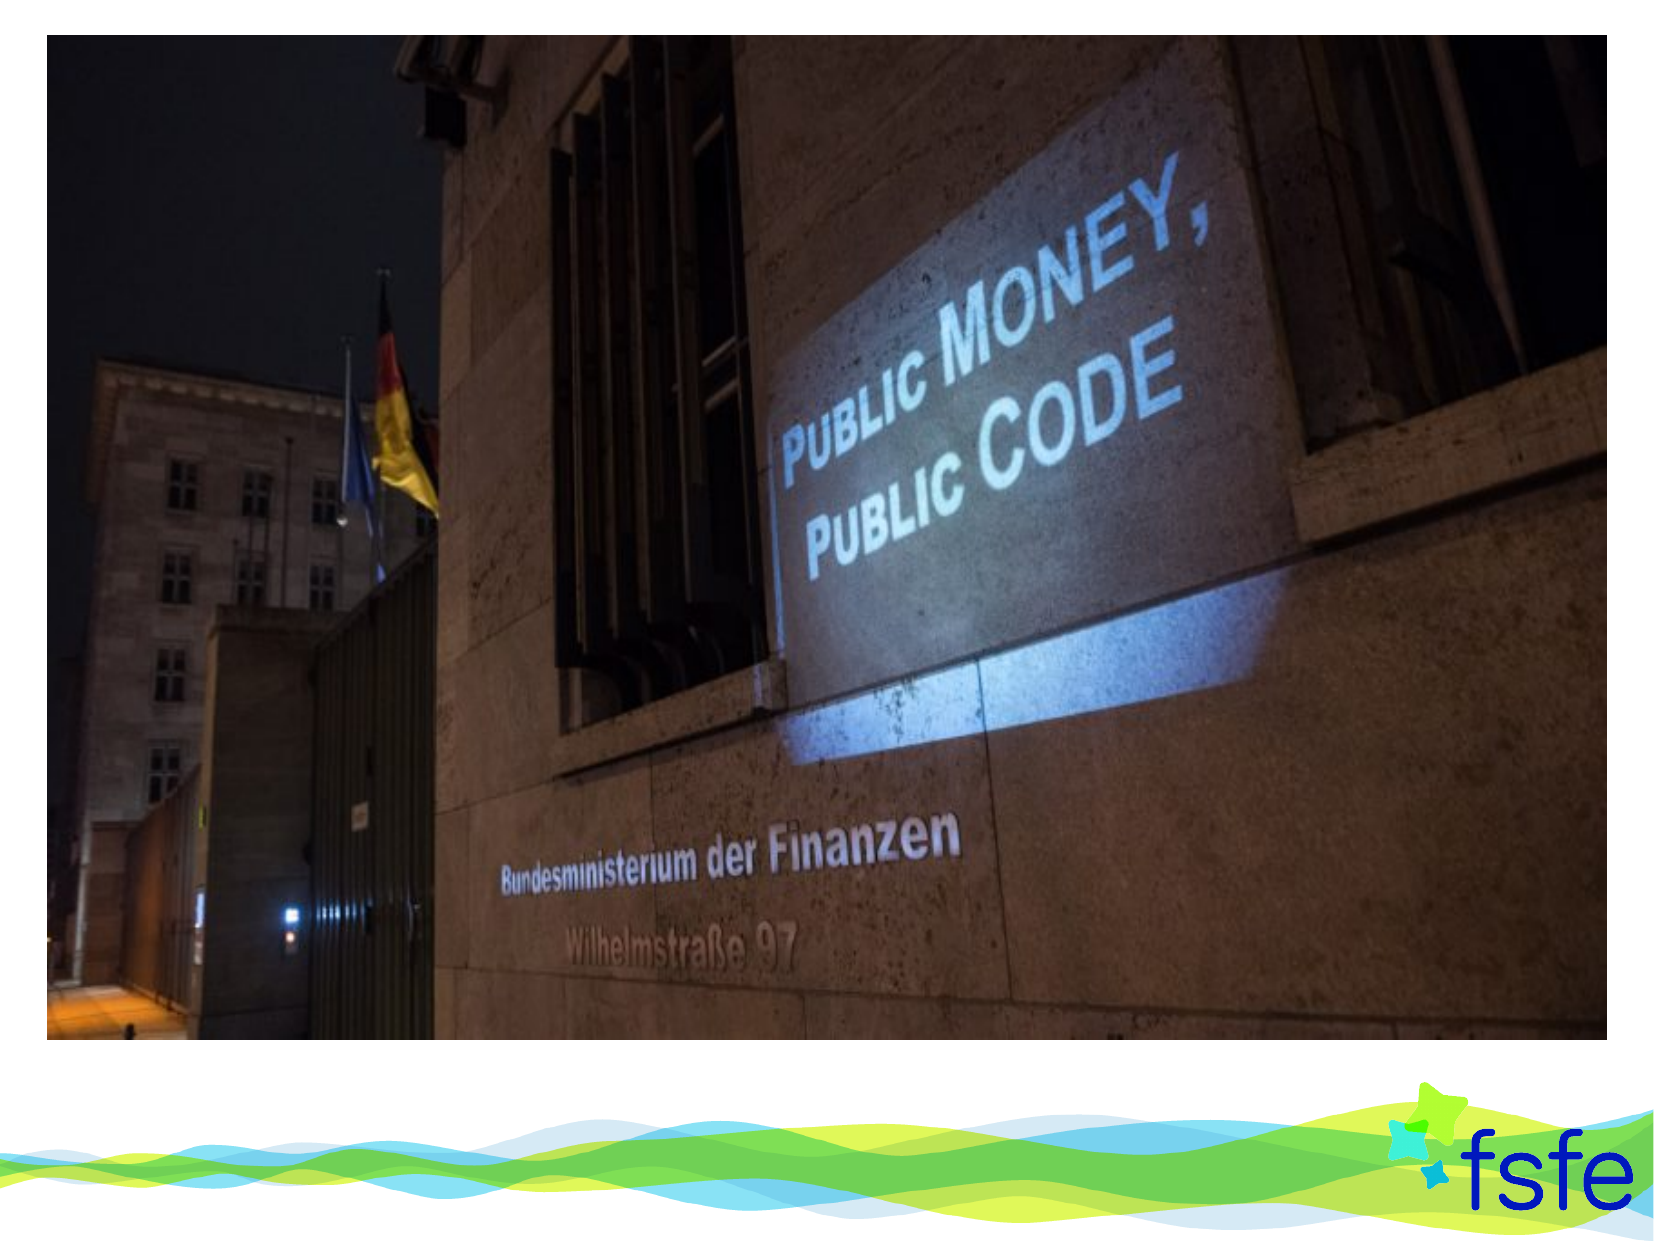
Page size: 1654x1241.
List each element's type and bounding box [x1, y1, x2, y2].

picture [0, 1081, 1654, 1241]
picture [47, 35, 1607, 1040]
